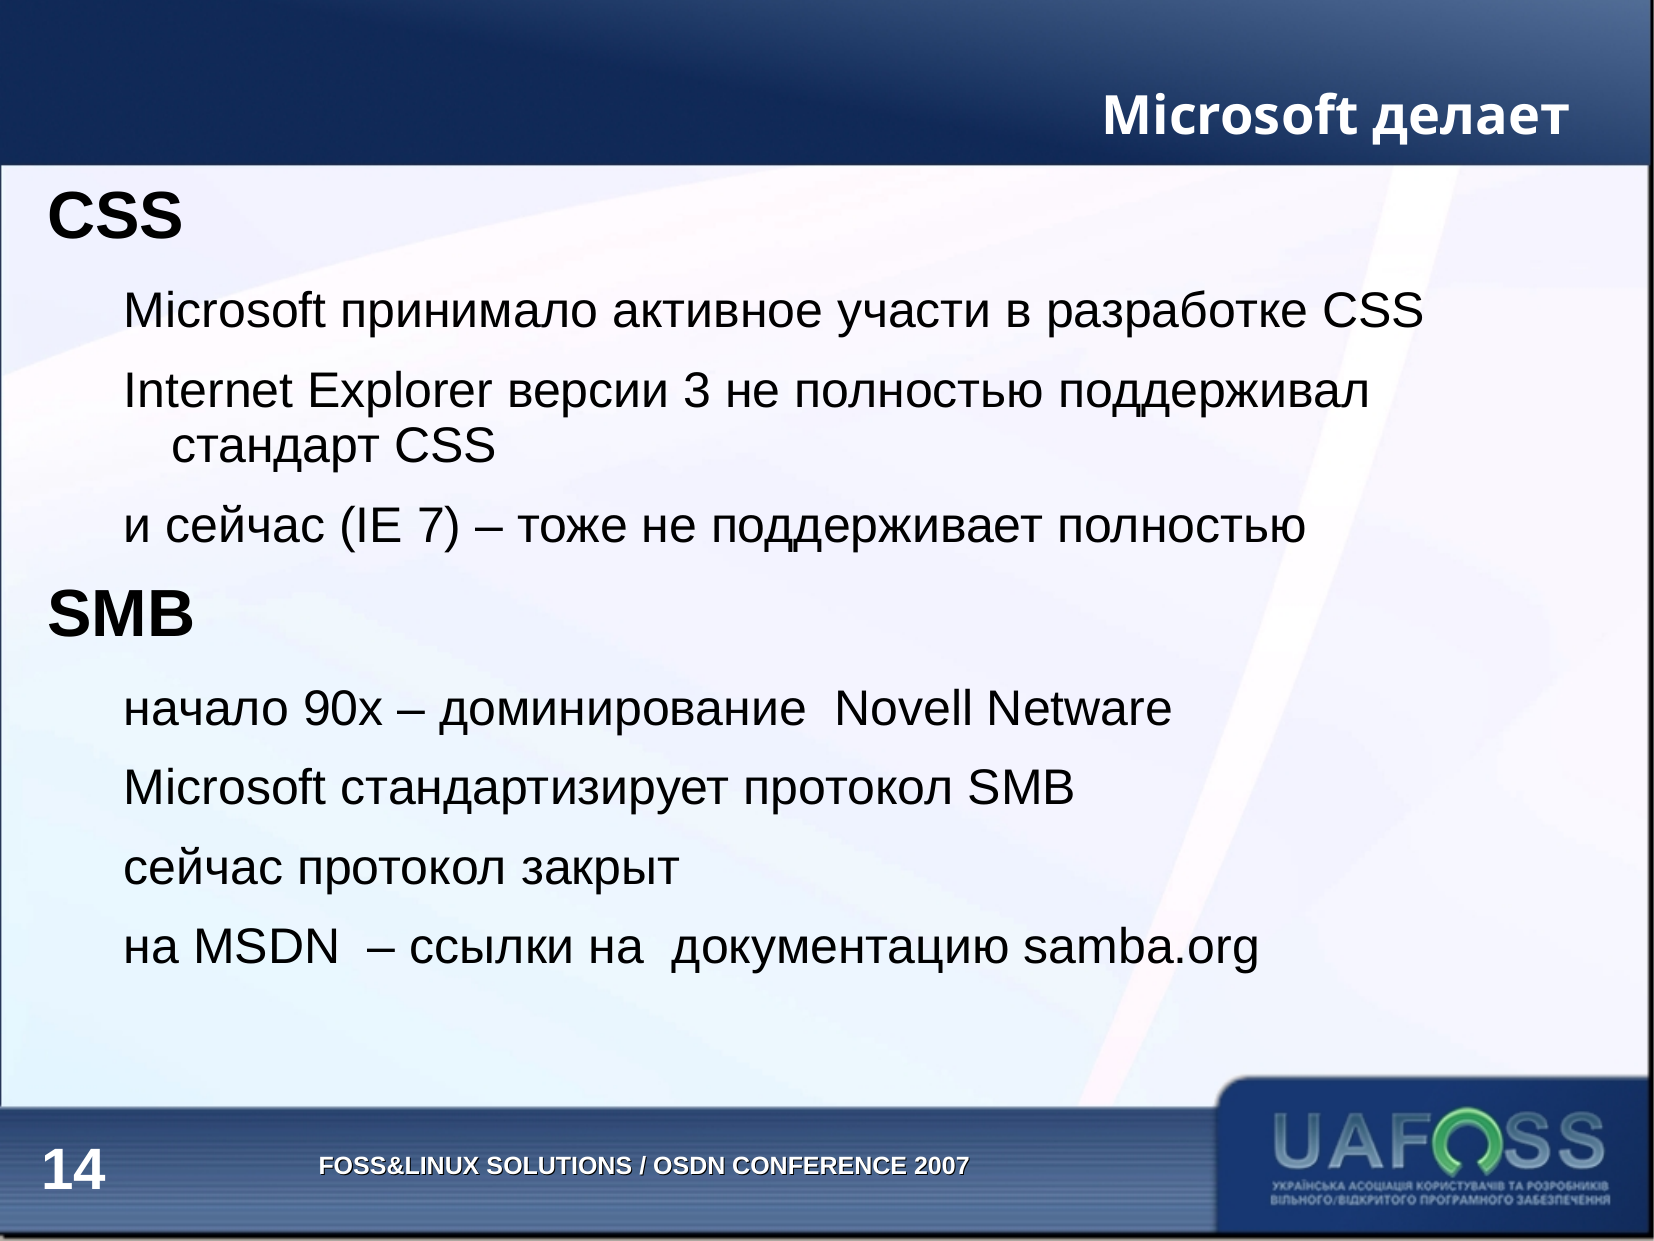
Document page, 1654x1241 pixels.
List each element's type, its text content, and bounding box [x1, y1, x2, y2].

text_box FOSS&LINUX SOLUTIONS / OSDN CONFERENCE 2007 [318, 1151, 1034, 1180]
title Microsoft делает [82, 49, 1571, 178]
picture [0, 0, 1654, 1241]
text_box 9 [29, 1136, 323, 1202]
list CSS Microsoft принимало активное участи в разработке CSS Internet Explorer версии 3 не полностью поддерживал стандарт CSS и сейчас (IE 7) – тоже не поддерживает полностью SMB начало 90х – доминирование Novell Netware Microsoft стандартизирует протокол SMB сейчас протокол закрыт на MSDN – ссылки на документацию samba.org [29, 178, 1565, 975]
